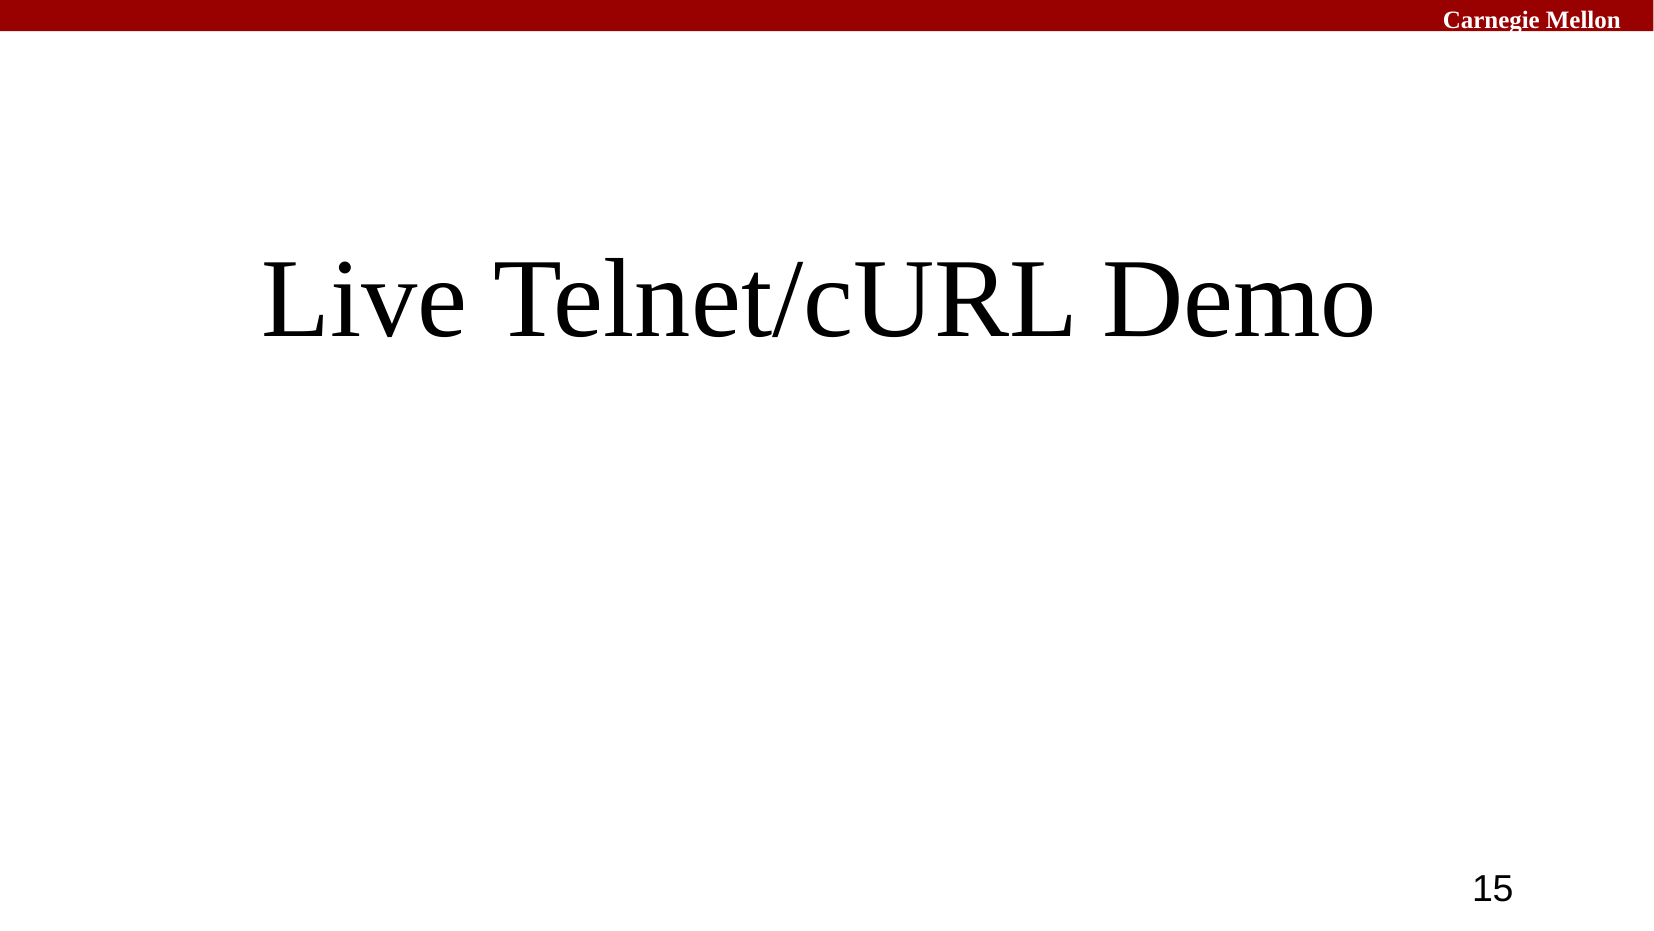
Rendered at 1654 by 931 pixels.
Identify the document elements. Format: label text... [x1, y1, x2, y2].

subtitle Live Telnet/cURL Demo [64, 58, 1576, 538]
